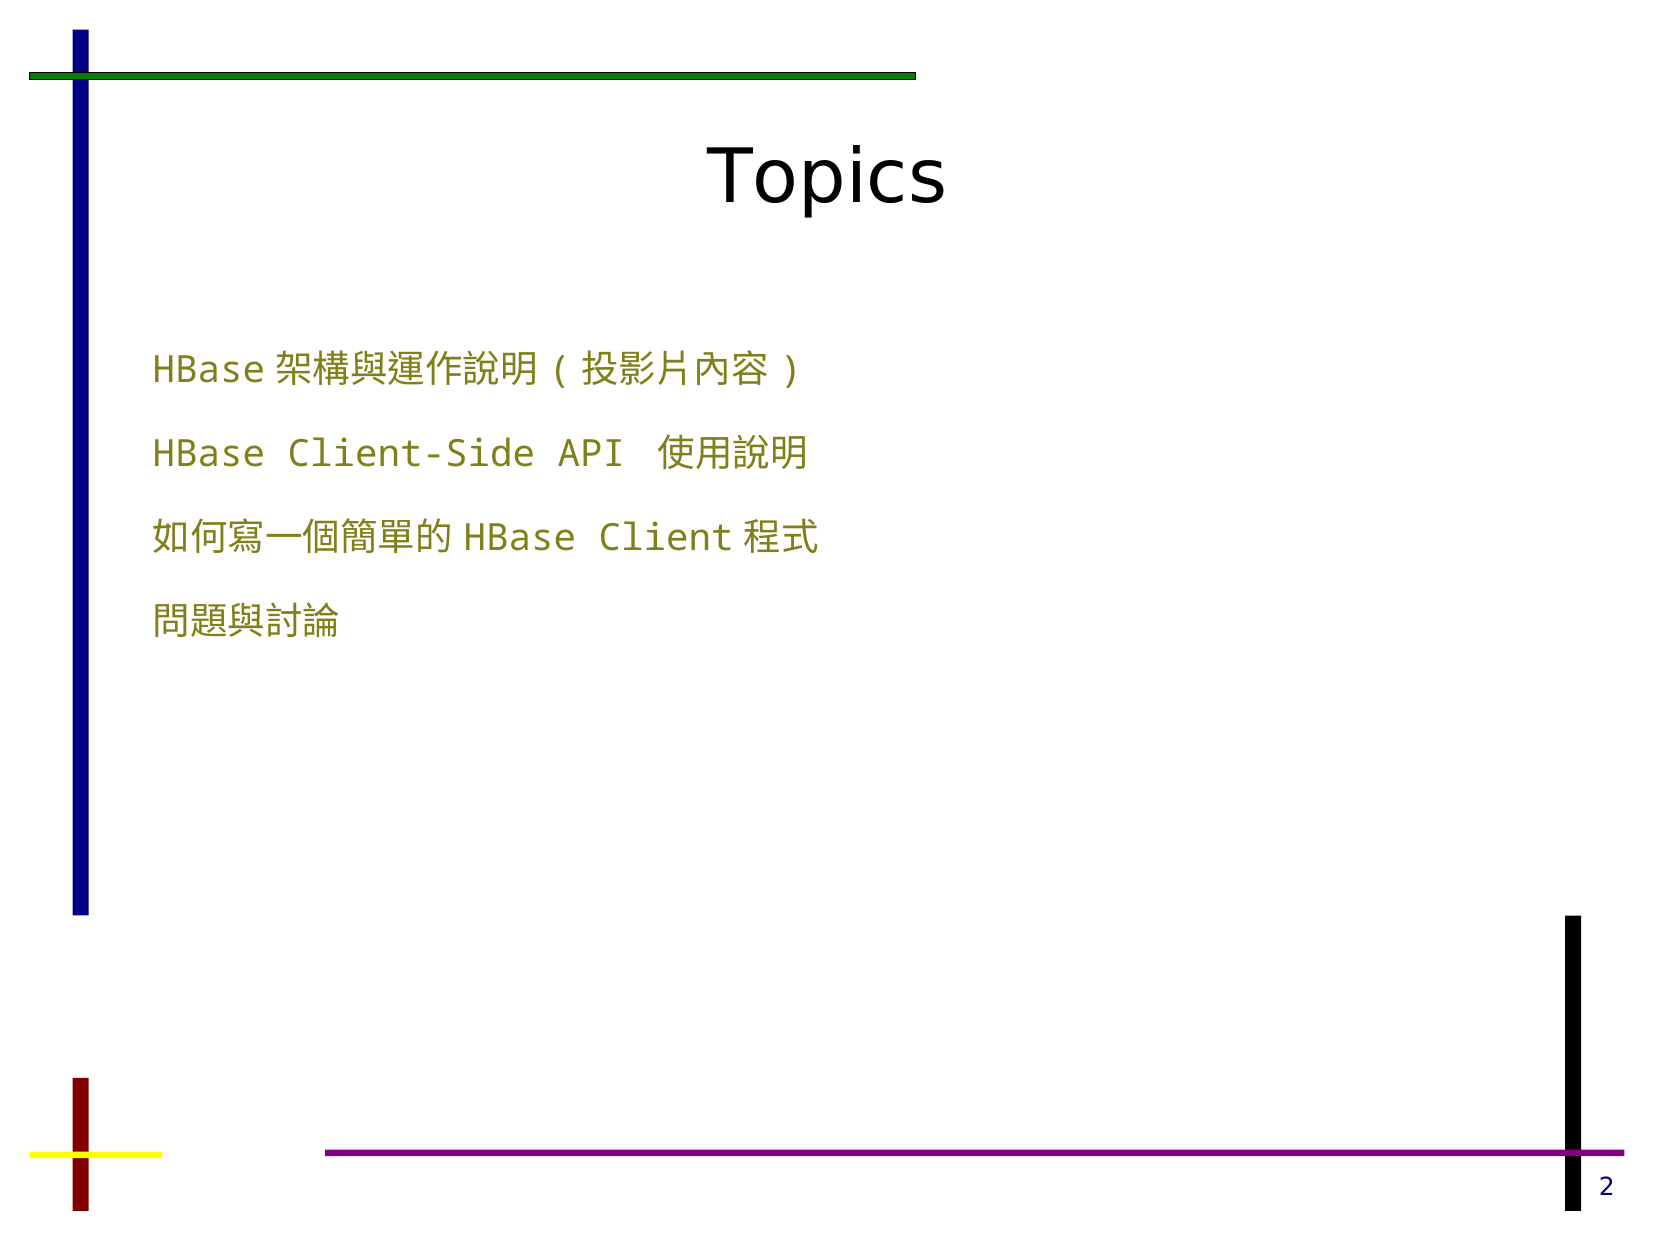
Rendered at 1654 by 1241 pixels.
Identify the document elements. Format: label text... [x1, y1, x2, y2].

title Topics [121, 95, 1534, 258]
list HBase架構與運作說明(投影片內容) HBase Client-Side API 使用說明 如何寫一個簡單的HBase Client程式 問題與討論 [134, 338, 1534, 1112]
